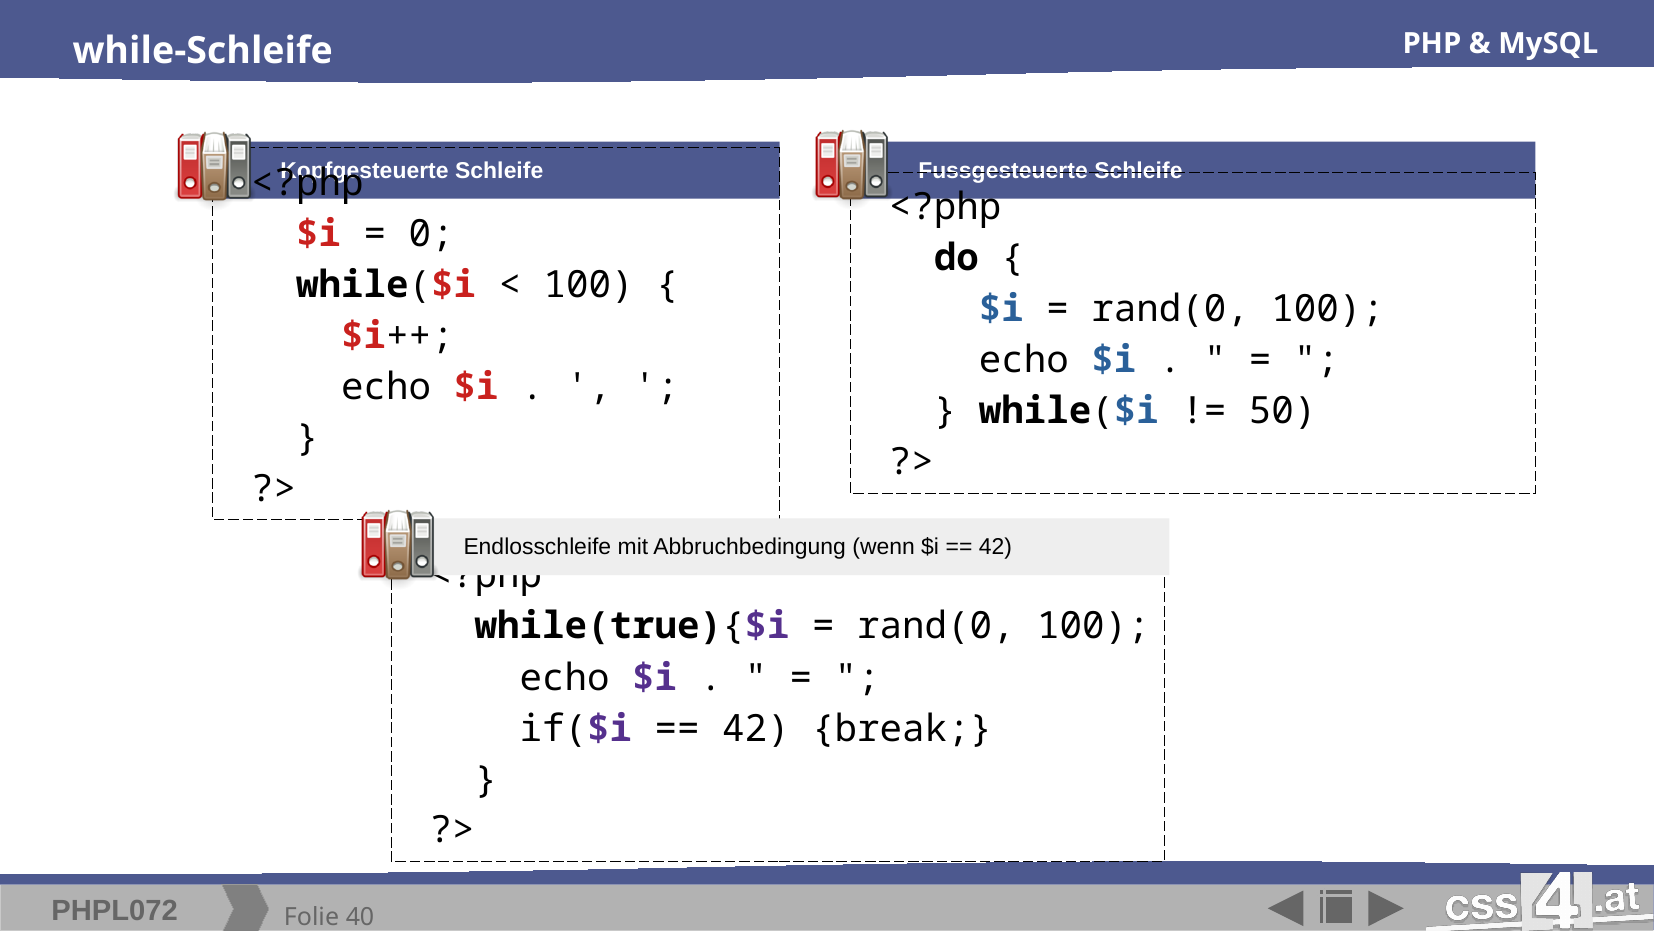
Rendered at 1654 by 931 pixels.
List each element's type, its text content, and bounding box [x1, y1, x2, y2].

text_box Kopfgesteuerte Schleife [260, 141, 780, 195]
picture [170, 124, 260, 213]
text_box PHP & MySQL [1387, 15, 1619, 60]
text_box [0, 0, 1654, 83]
picture [808, 122, 897, 212]
text_box [0, 861, 1654, 931]
text_box Fussgesteuerte Schleife [897, 141, 1536, 197]
text_box while-Schleife [57, 16, 469, 69]
picture [354, 502, 443, 592]
text_box <?php do { $i = rand(0, 100); echo $i . " = "; } while($i != 50) ?> [850, 197, 1536, 469]
text_box Endlosschleife mit Abbruchbedingung (wenn $i == 42) [443, 518, 1170, 576]
text_box PHPL072 [36, 886, 209, 931]
text_box Folie <Foliennummer> [269, 891, 542, 931]
picture [1426, 872, 1654, 931]
text_box <?php while(true){$i = rand(0, 100); echo $i . " = "; if($i == 42) {break;} } ?> [391, 576, 1165, 827]
text_box <?php $i = 0; while($i < 100) { $i++; echo $i . ', '; } ?> [212, 195, 780, 473]
